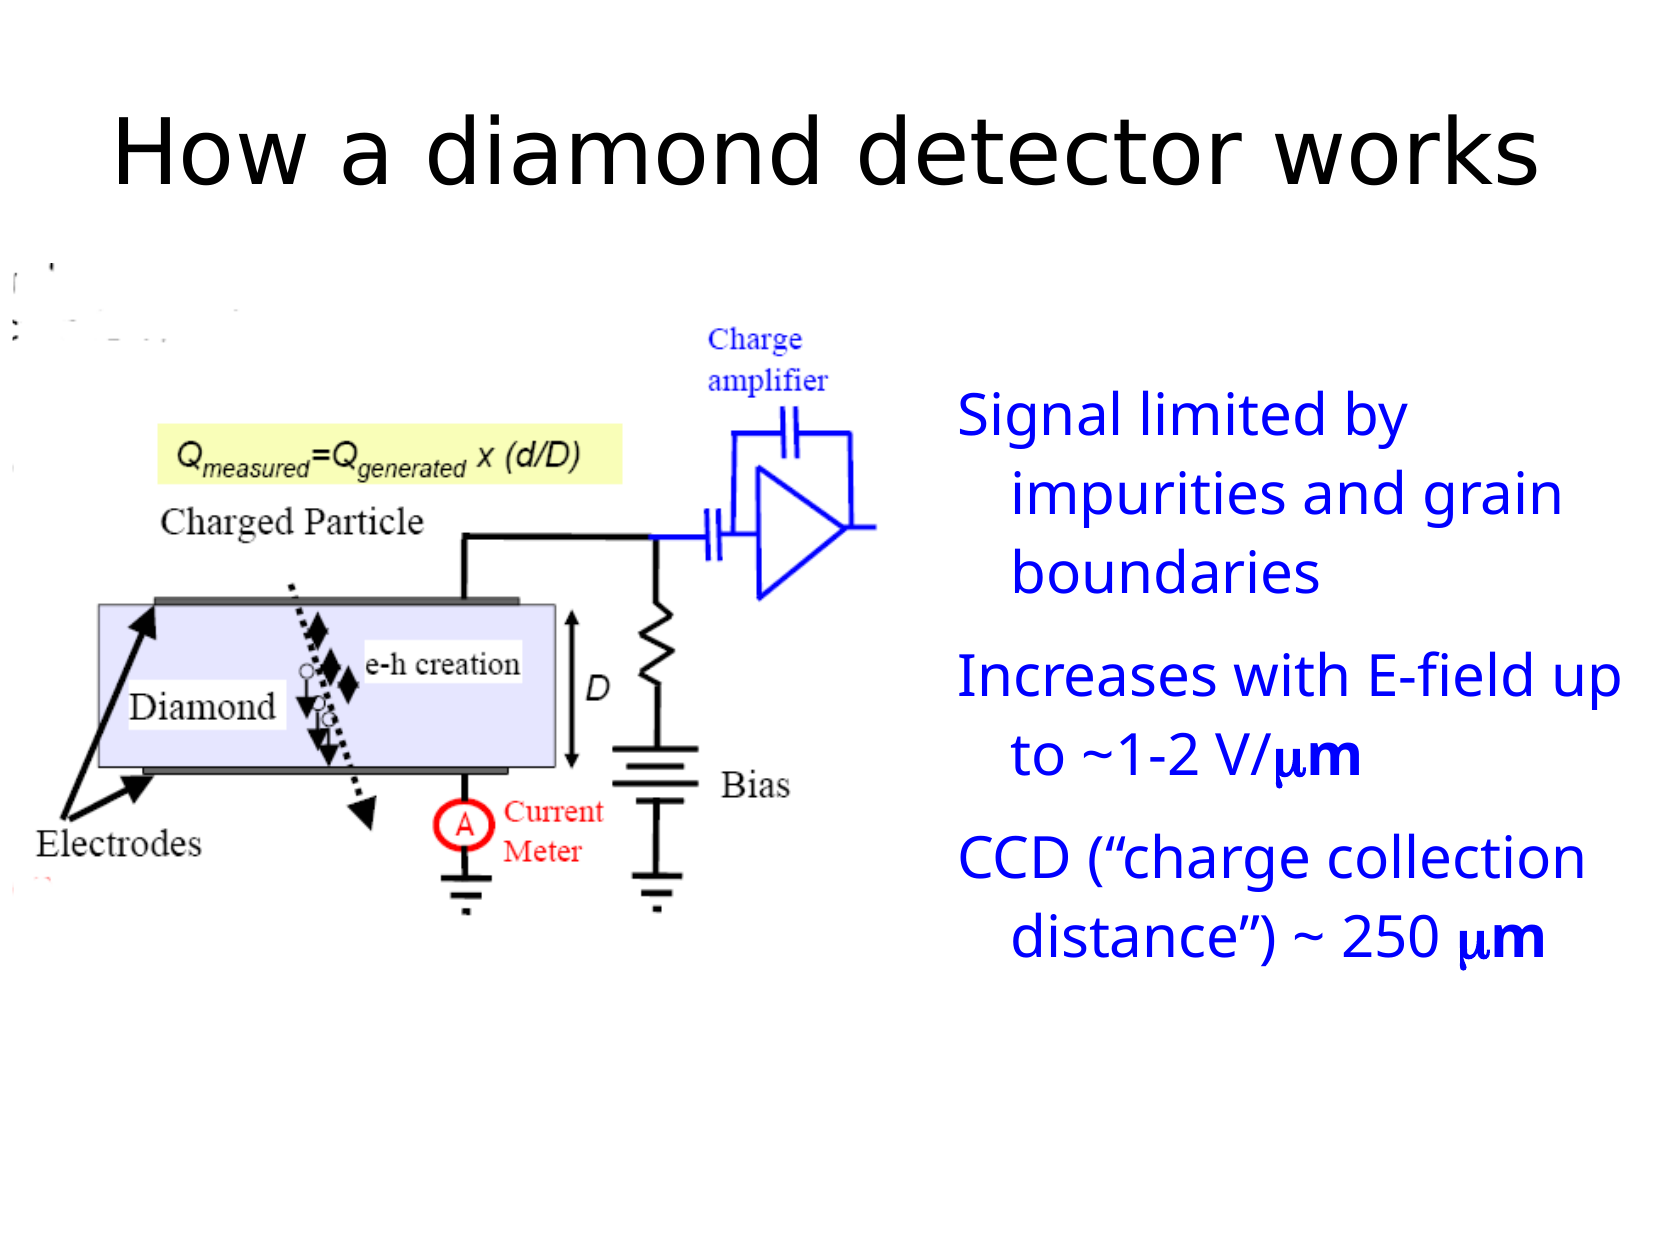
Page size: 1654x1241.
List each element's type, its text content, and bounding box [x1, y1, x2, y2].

list Signal limited by impurities and grain boundaries Increases with E-field up to ~1-2 V/m CCD (“charge collection distance”) ~ 250 m [939, 372, 1654, 1177]
title How a diamond detector works [82, 49, 1571, 257]
picture [12, 263, 897, 938]
